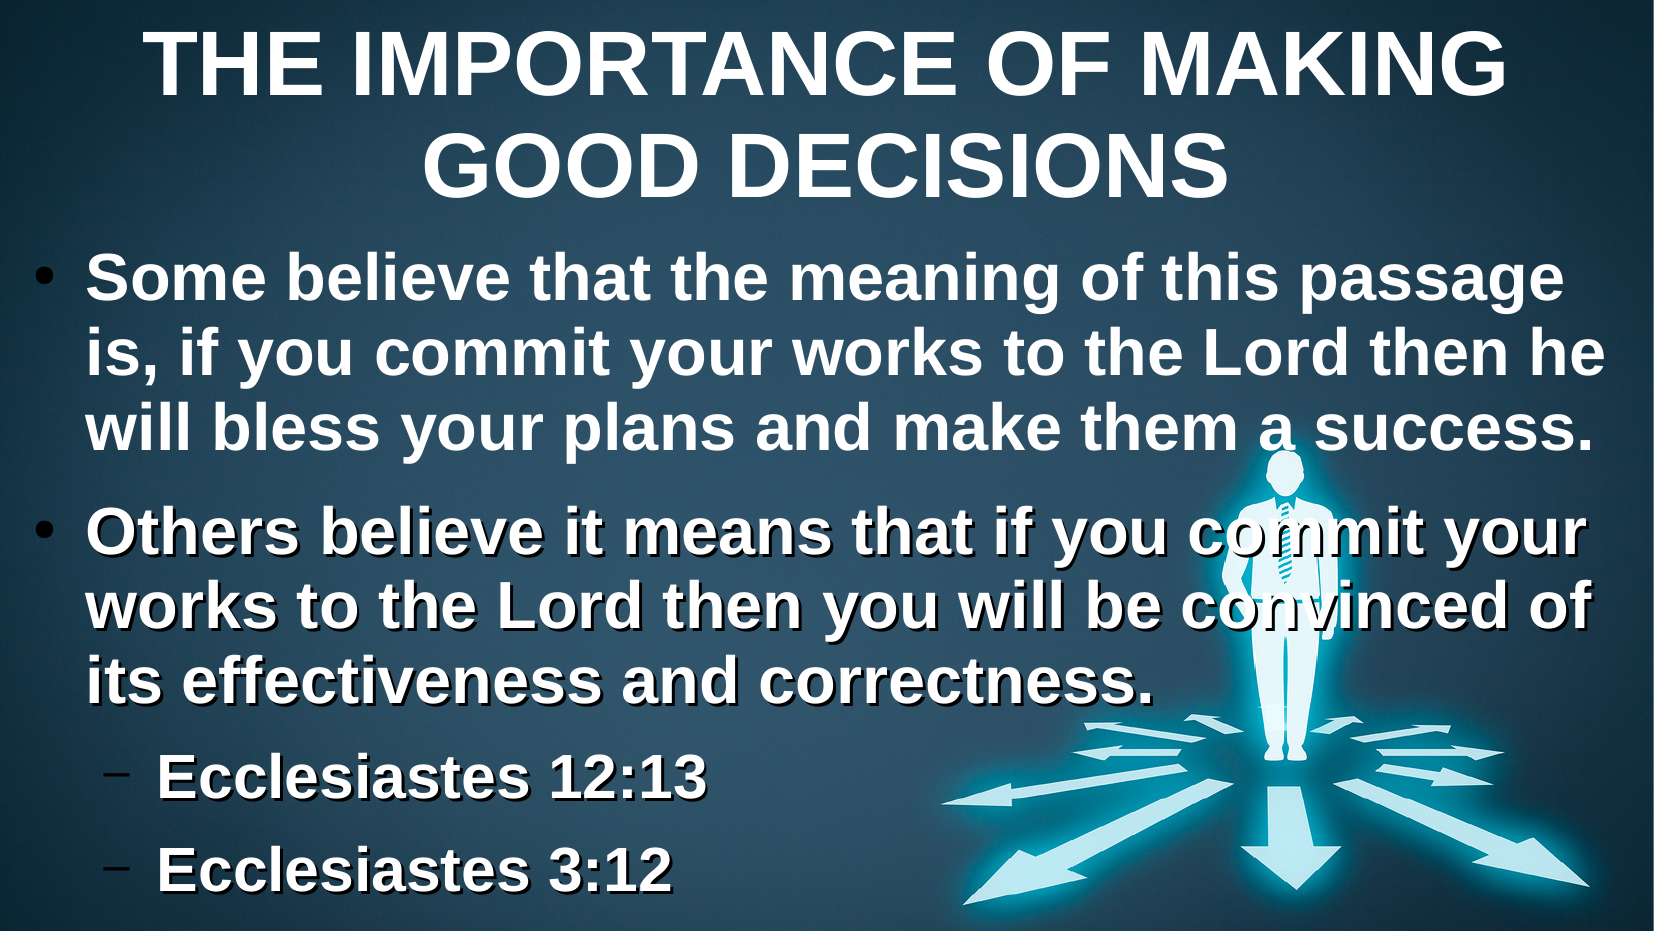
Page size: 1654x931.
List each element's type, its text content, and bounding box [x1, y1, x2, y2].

title THE IMPORTANCE OF MAKING GOOD DECISIONS [82, 12, 1571, 218]
list Some believe that the meaning of this passage is, if you commit your works to the Lord then he will bless your plans and make them a success. Others believe it means that if you commit your works to the Lord then you will be convinced of its effectiveness and correctness. Ecclesiastes 12:13 Ecclesiastes 3:12 [15, 240, 1636, 931]
picture [0, 0, 1654, 931]
